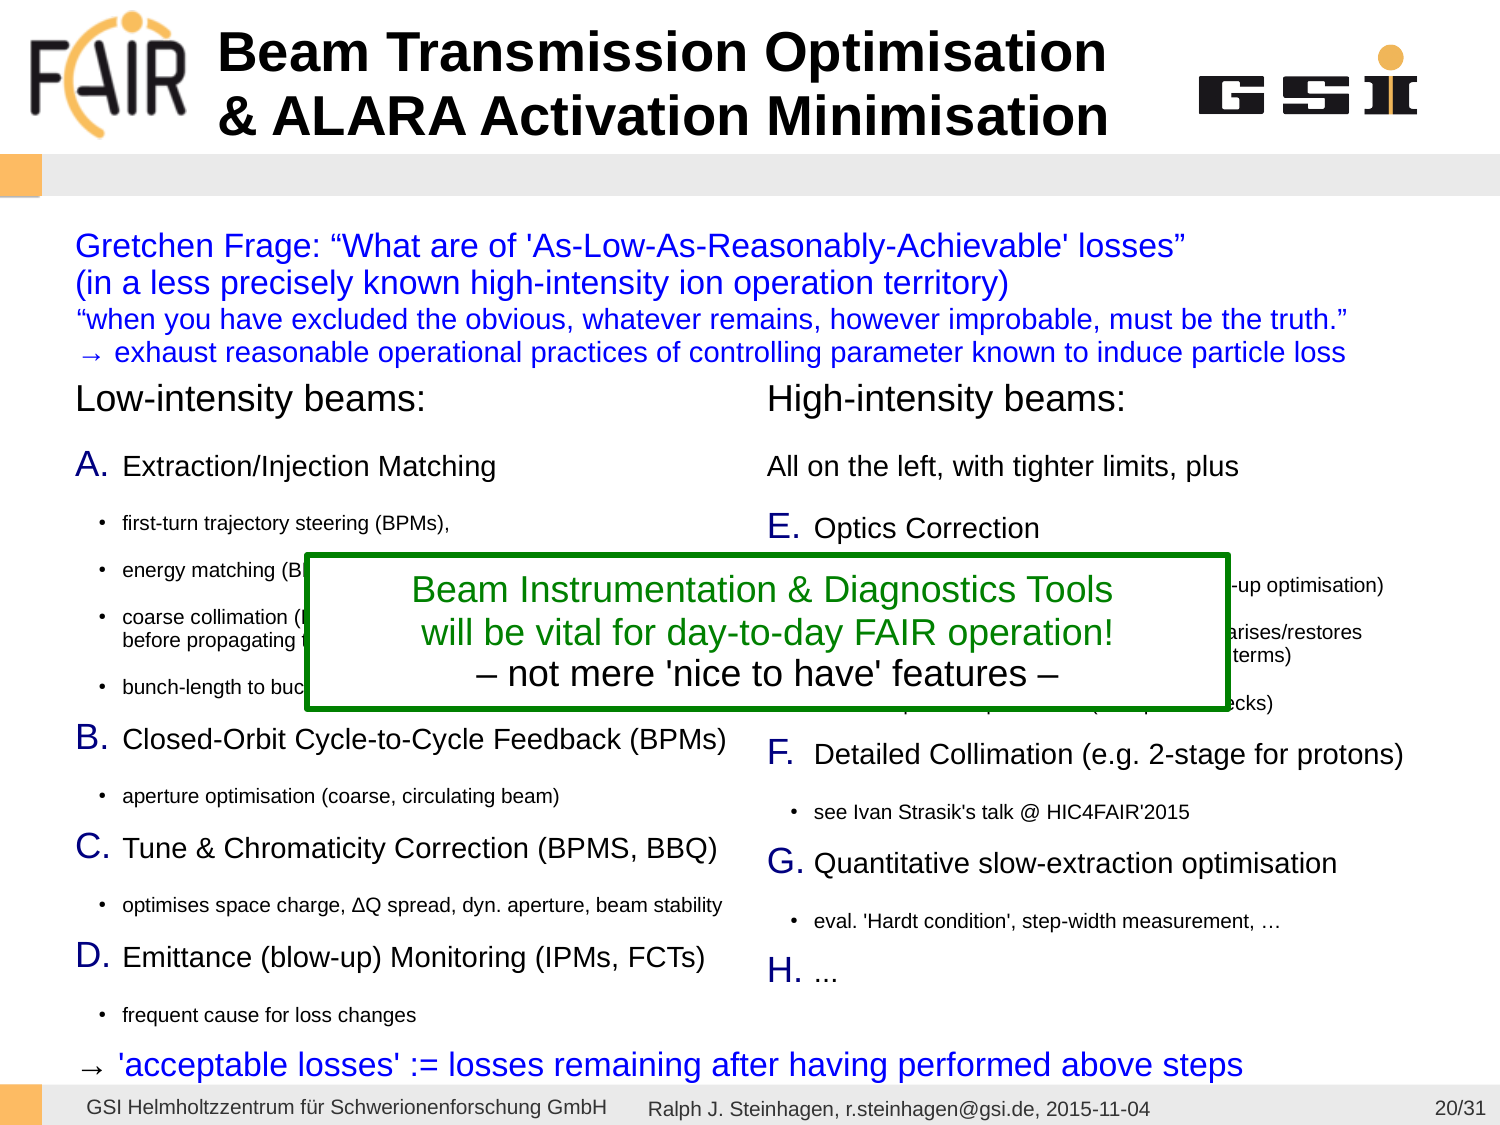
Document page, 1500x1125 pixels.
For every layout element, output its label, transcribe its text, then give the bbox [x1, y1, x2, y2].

list High-intensity beams: All on the left, with tighter limits, plus Optics Correction Inj./extr. mismatch (Δβ, Δμ) correction (ε-blow-up optimisation) ring beta-beat correction (aperture opt. & linearises/restores symmetry of the optics → suppresses driving terms) detailed aperture optimisation (tune β bottlenecks) Detailed Collimation (e.g. 2-stage for protons) see Ivan Strasik's talk @ HIC4FAIR'2015 Quantitative slow-extraction optimisation eval. 'Hardt condition', step-width measurement, … ... [766, 377, 1426, 985]
list Gretchen Frage: “What are of 'As-Low-As-Reasonably-Achievable' losses” (in a less precisely known high‑intensity ion operation territory) [75, 226, 1418, 308]
picture [1197, 42, 1419, 117]
text_box Beam Instrumentation & Diagnostics Tools will be vital for day-to-day FAIR operation! – not mere 'nice to have' features – [307, 555, 1229, 709]
list Low-intensity beams: Extraction/Injection Matching first-turn trajectory steering (BPMs), energy matching (BPMs & Schottky), coarse collimation (IPMs) (removing excessive tails at low energy before propagating them to higher-energy machines) bunch-length to bucket-space matching (FCTs) Closed-Orbit Cycle-to-Cycle Feedback (BPMs) aperture optimisation (coarse, circulating beam) Tune & Chromaticity Correction (BPMS, BBQ) optimises space charge, ΔQ spread, dyn. aperture, beam stability Emittance (blow-up) Monitoring (IPMs, FCTs) frequent cause for loss changes [75, 377, 734, 985]
text_box “when you have excluded the obvious, whatever remains, however improbable, must be the truth.” → exhaust reasonable operational practices of controlling parameter known to induce particle loss [76, 303, 1388, 390]
picture [30, 9, 187, 141]
title Beam Transmission Optimisation & ALARA Activation Minimisation [217, 0, 1158, 179]
list → 'acceptable losses' := losses remaining after having performed above steps [75, 1046, 1438, 1081]
